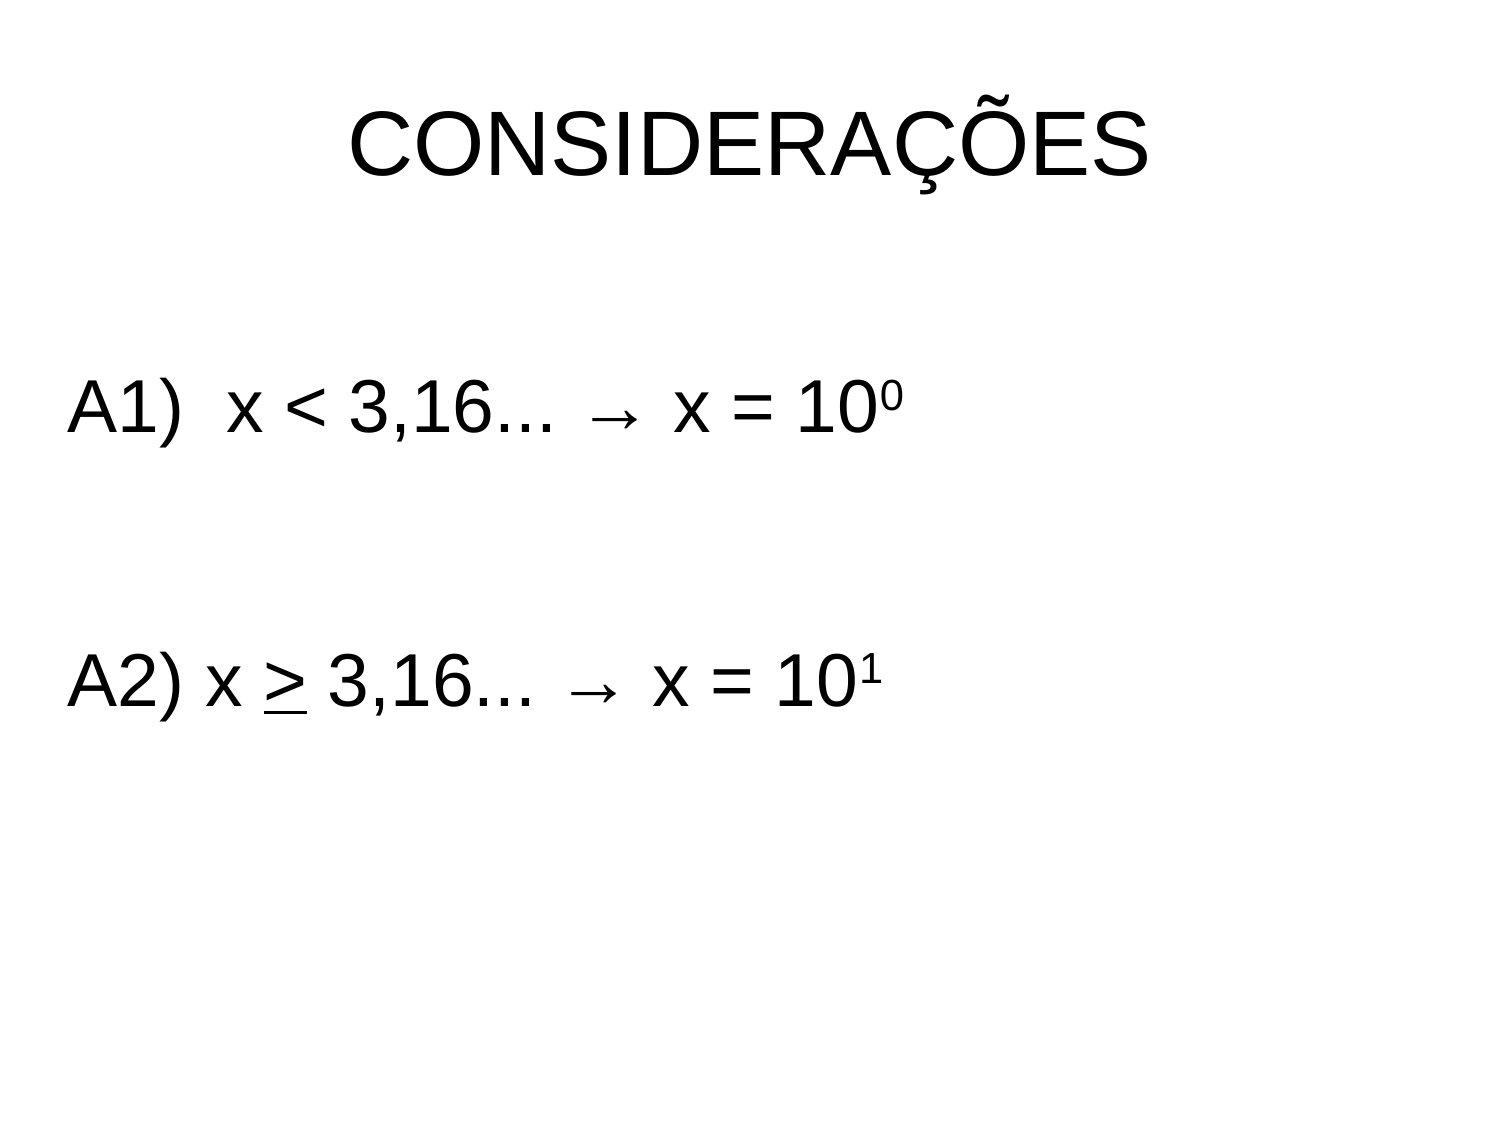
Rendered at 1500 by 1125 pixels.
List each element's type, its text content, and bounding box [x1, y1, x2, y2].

text_box A1) x < 3,16... → x = 100 A2) x > 3,16... → x = 101 [53, 349, 1093, 730]
title CONSIDERAÇÕES [75, 45, 1426, 233]
